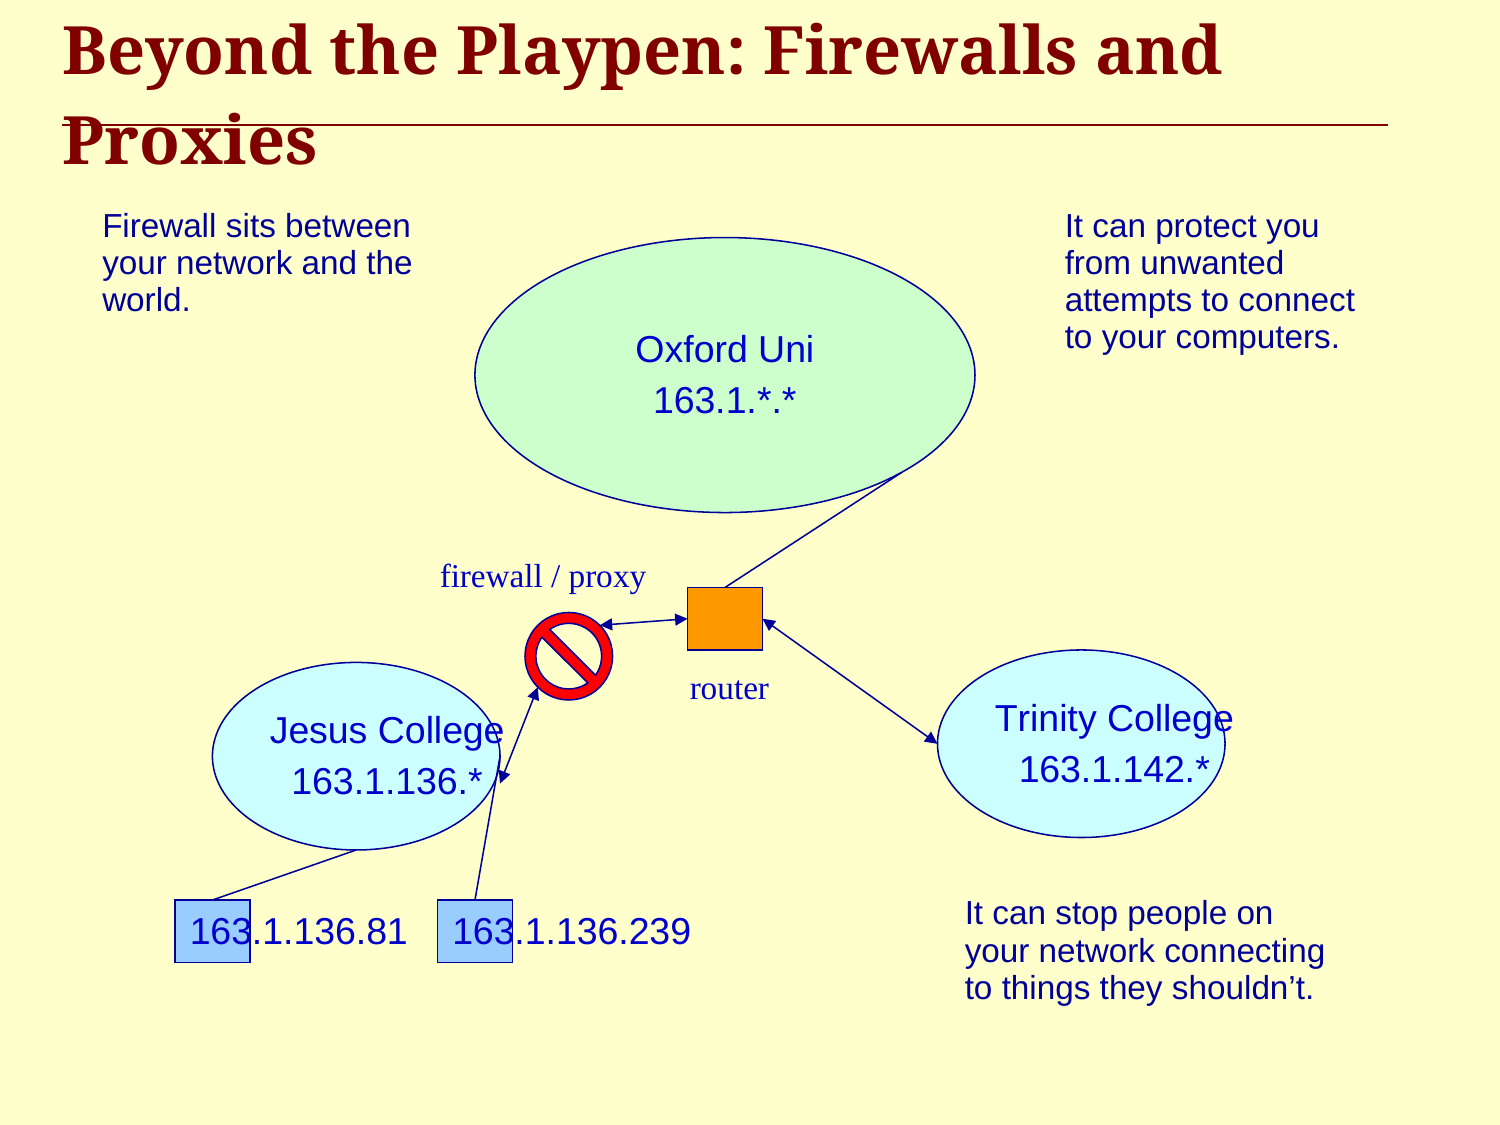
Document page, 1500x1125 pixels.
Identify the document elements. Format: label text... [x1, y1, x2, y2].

text_box [687, 587, 763, 650]
text_box 163.1.136.239 [437, 900, 513, 963]
text_box Jesus College 163.1.136.* [212, 662, 501, 850]
text_box Trinity College 163.1.142.* [937, 649, 1226, 838]
text_box firewall / proxy [424, 549, 662, 603]
text_box Oxford Uni 163.1.*.* [474, 237, 976, 513]
text_box It can stop people on your network connecting to things they shouldn’t. [949, 887, 1363, 1013]
text_box 163.1.136.81 [174, 900, 250, 963]
text_box Firewall sits between your network and the world. [87, 199, 438, 388]
text_box [525, 612, 613, 700]
text_box router [675, 662, 785, 715]
